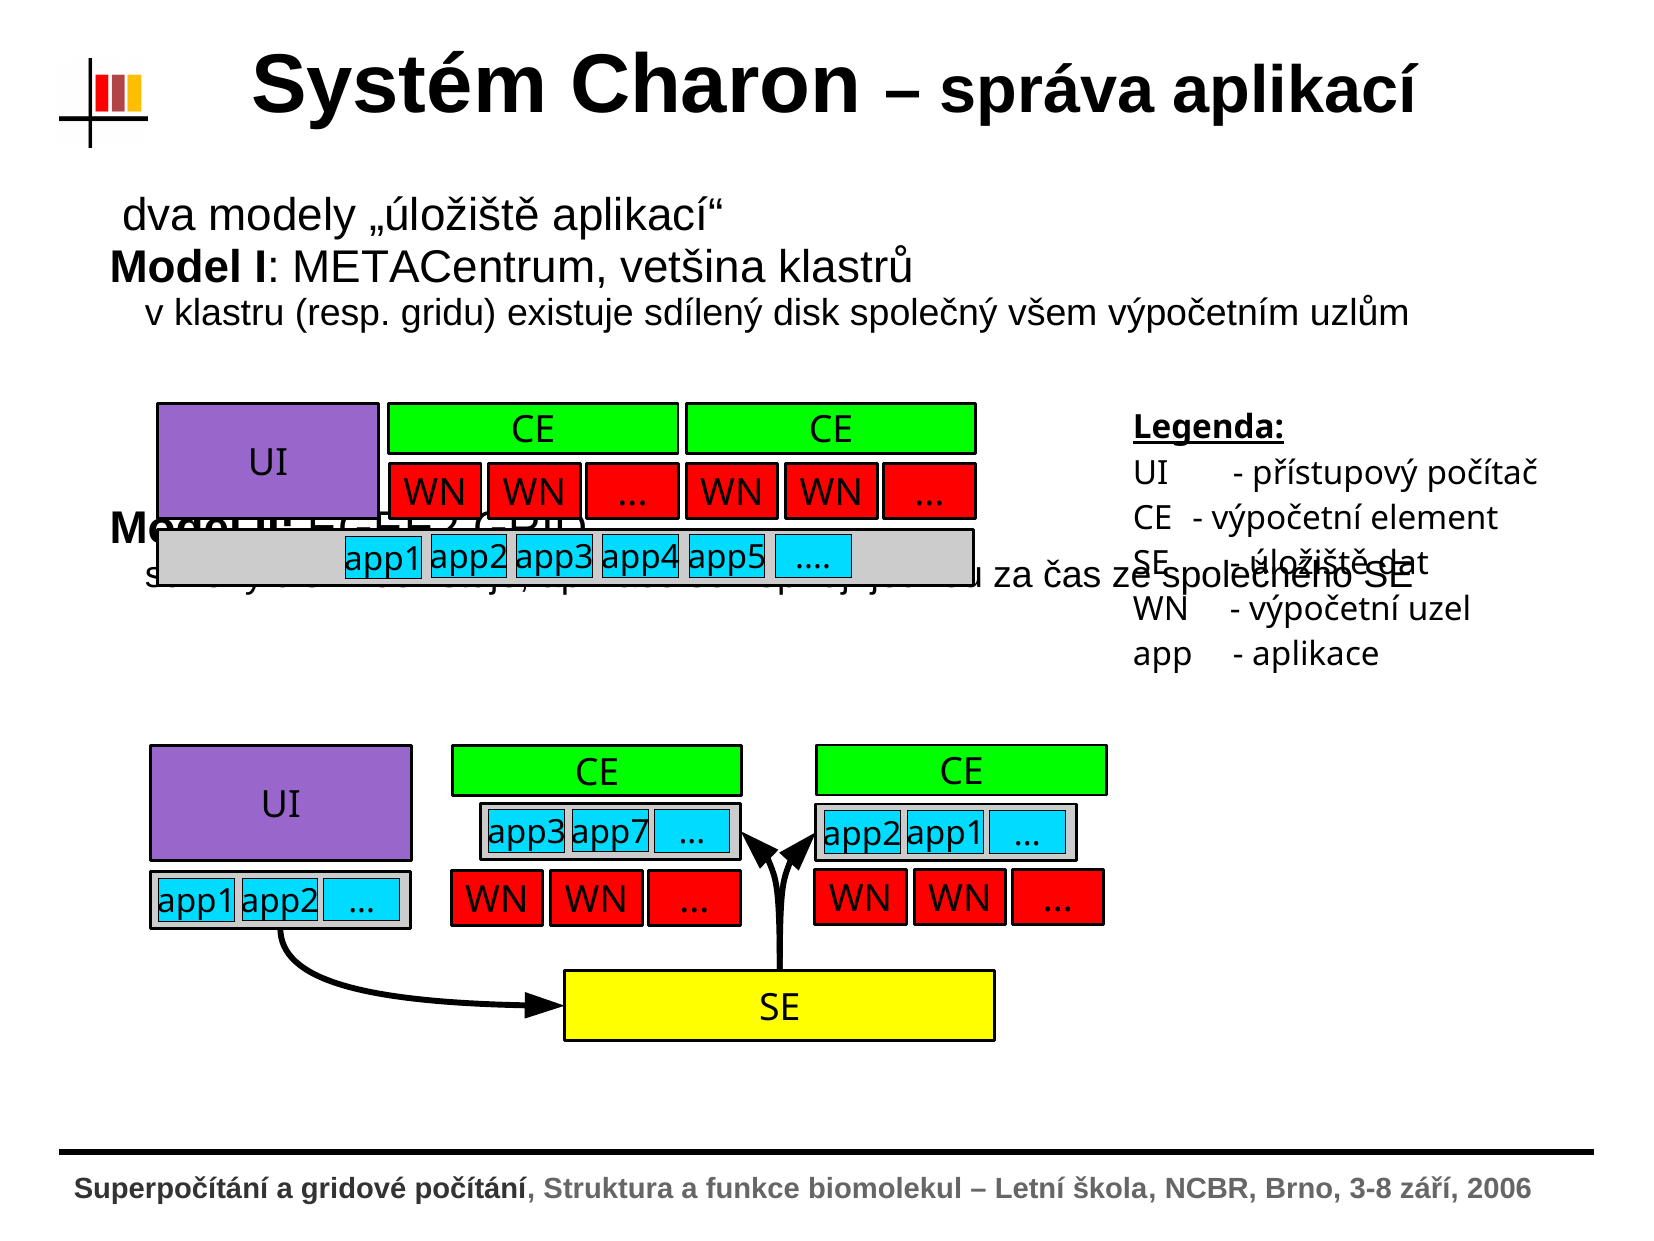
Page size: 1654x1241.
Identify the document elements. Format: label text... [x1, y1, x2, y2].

text_box CE [452, 745, 742, 796]
text_box WN [785, 463, 878, 519]
text_box app2 [242, 878, 318, 921]
text_box Systém Charon – správa aplikací [236, 29, 1595, 171]
text_box ... [989, 810, 1066, 854]
text_box [157, 529, 974, 586]
text_box Legenda: UI - přístupový počítač CE - výpočetní element SE - úložiště dat WN - výpočetní uzel app - aplikace [1118, 396, 1654, 743]
text_box app2 [824, 810, 901, 854]
text_box app3 [516, 534, 593, 578]
text_box UI [157, 403, 379, 519]
text_box app3 [488, 809, 565, 853]
text_box app1 [907, 810, 984, 854]
text_box WN [451, 870, 543, 926]
text_box app5 [689, 534, 765, 578]
picture [59, 58, 148, 148]
text_box ... [654, 809, 730, 853]
text_box [815, 803, 1077, 861]
text_box CE [388, 403, 679, 454]
text_box ... [883, 463, 976, 519]
text_box WN [686, 463, 778, 519]
text_box WN [488, 463, 581, 519]
text_box UI [150, 745, 412, 861]
text_box app7 [572, 809, 649, 852]
text_box app1 [345, 536, 422, 579]
text_box CE [816, 744, 1107, 796]
text_box ... [1012, 869, 1104, 925]
text_box .... [775, 534, 852, 578]
text_box ... [586, 463, 679, 519]
text_box Superpočítání a gridové počítání, Struktura a funkce biomolekul – Letní škola, NCBR, Brno, 3-8 září, 2006 [59, 1151, 1558, 1214]
text_box dva modely „úložiště aplikací“ Model I: METACentrum, vetšina klastrů v klastru (resp. gridu) existuje sdílený disk společný všem výpočetním uzlům Model II: EGEE2 GRID sdílený disk neexistuje, aplikace se kopírují jednou za čas ze společného SE [94, 181, 1614, 895]
text_box WN [550, 870, 643, 926]
text_box WN [389, 463, 482, 519]
text_box CE [686, 403, 976, 454]
text_box app1 [158, 878, 235, 922]
text_box WN [814, 869, 907, 925]
text_box WN [914, 869, 1006, 925]
text_box ... [648, 870, 741, 926]
text_box [480, 803, 741, 860]
text_box ... [323, 878, 400, 921]
text_box app2 [431, 534, 507, 578]
text_box [150, 871, 411, 929]
text_box app4 [602, 534, 679, 578]
text_box SE [564, 970, 995, 1041]
